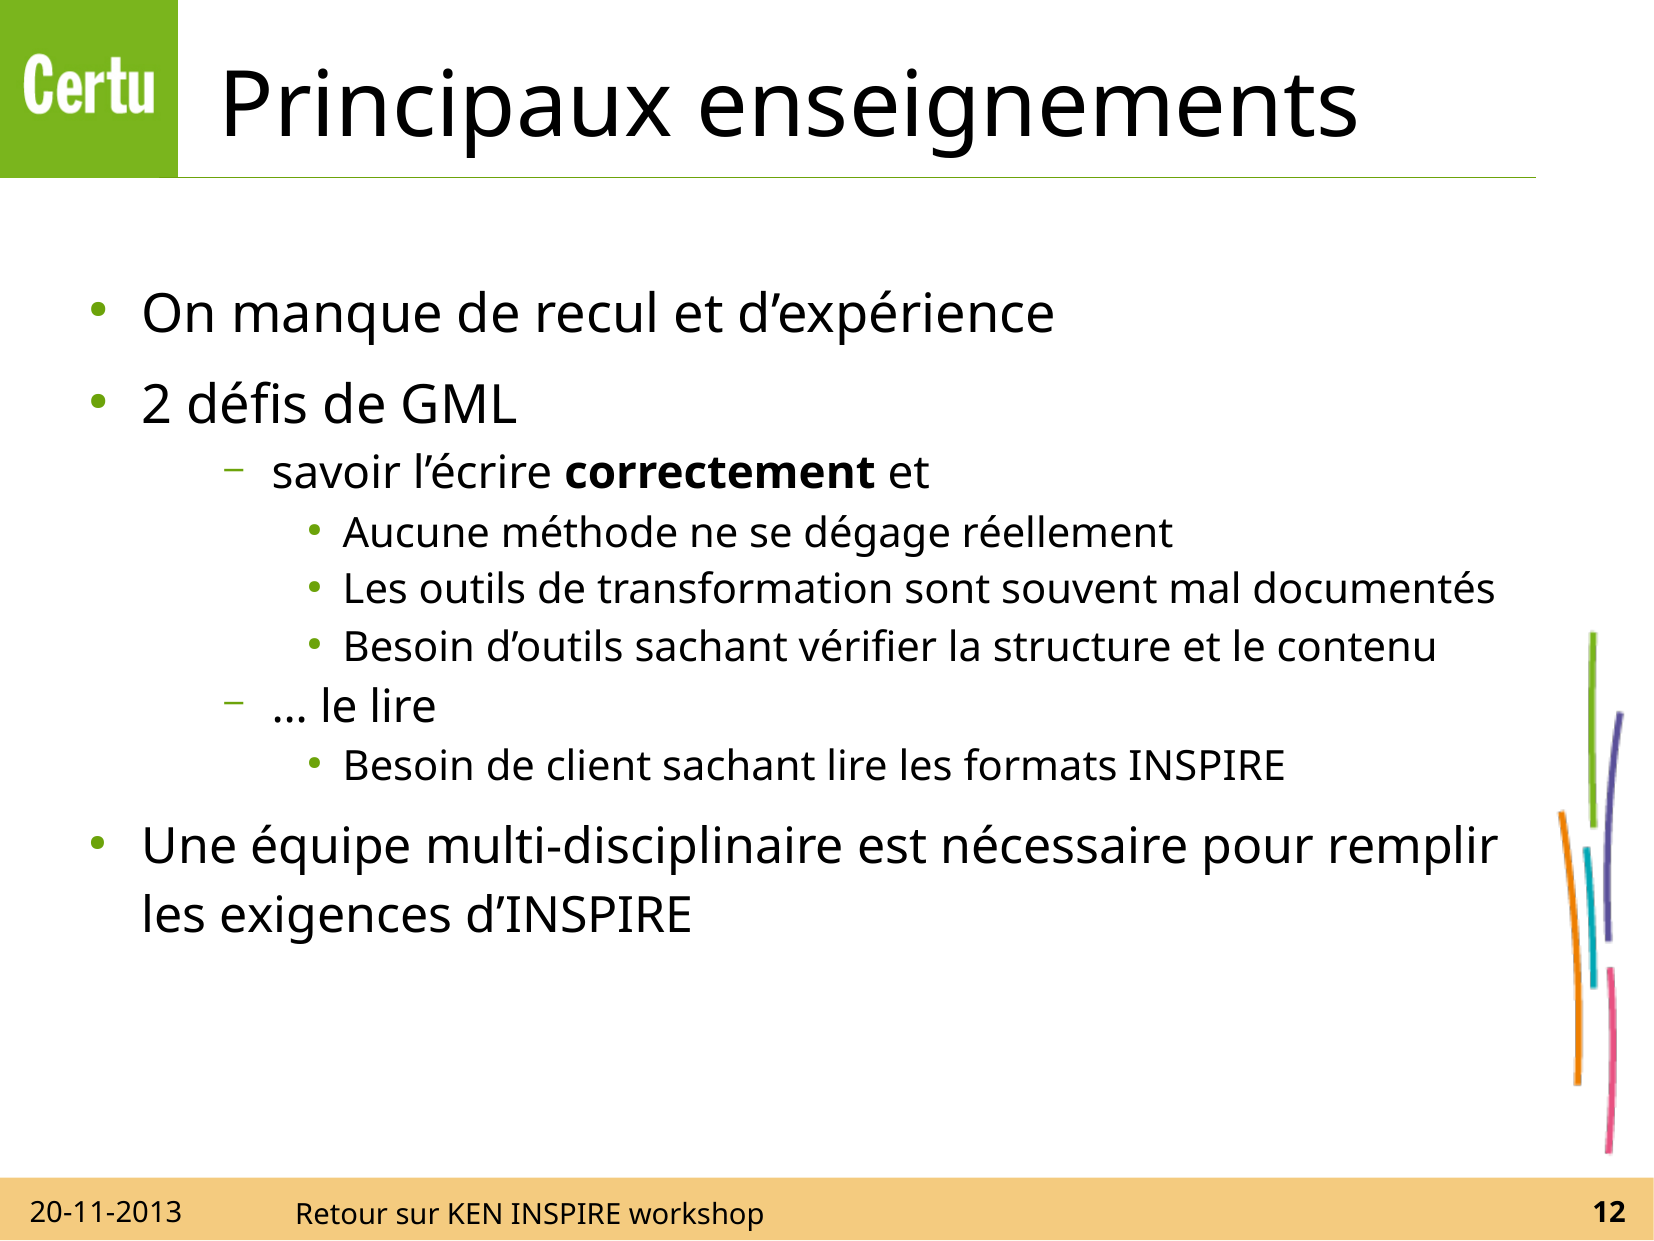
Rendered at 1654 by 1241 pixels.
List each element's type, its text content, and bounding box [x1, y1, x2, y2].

picture [0, 0, 178, 178]
title Principaux enseignements [218, 47, 1536, 155]
list On manque de recul et d’expérience 2 défis de GML savoir l’écrire correctement et Aucune méthode ne se dégage réellement Les outils de transformation sont souvent mal documentés Besoin d’outils sachant vérifier la structure et le contenu … le lire Besoin de client sachant lire les formats INSPIRE Une équipe multi-disciplinaire est nécessaire pour remplir les exigences d’INSPIRE [70, 274, 1565, 1093]
picture [1535, 620, 1654, 1165]
